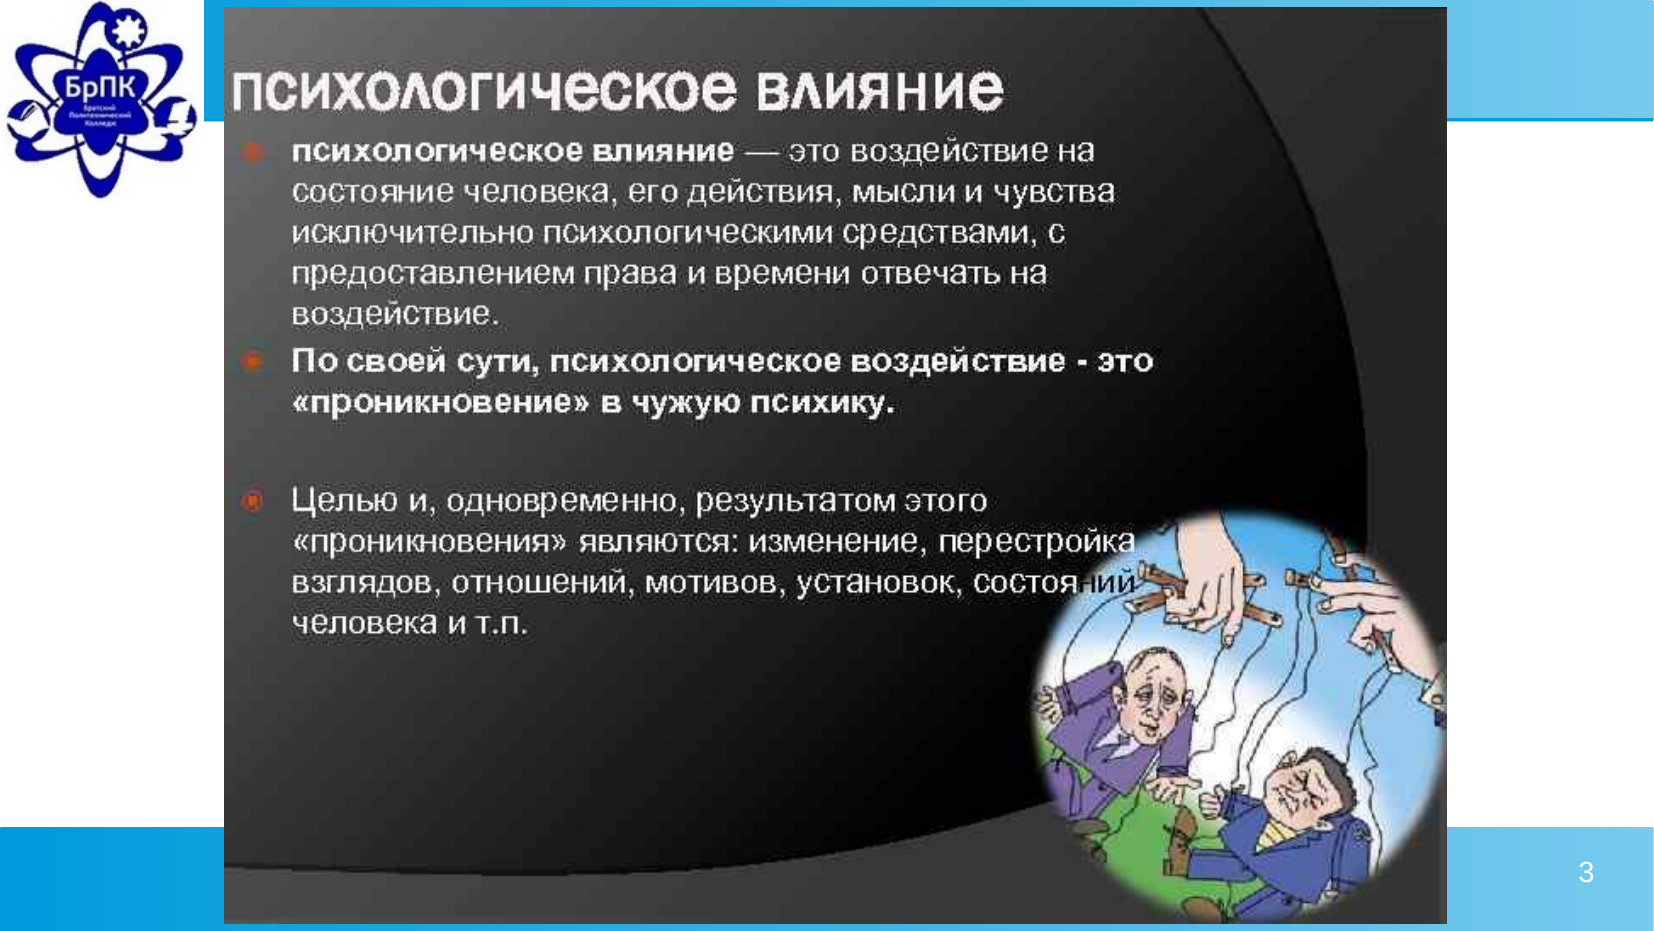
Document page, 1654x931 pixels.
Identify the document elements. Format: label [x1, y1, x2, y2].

picture [224, 7, 1447, 924]
picture [0, 0, 204, 203]
